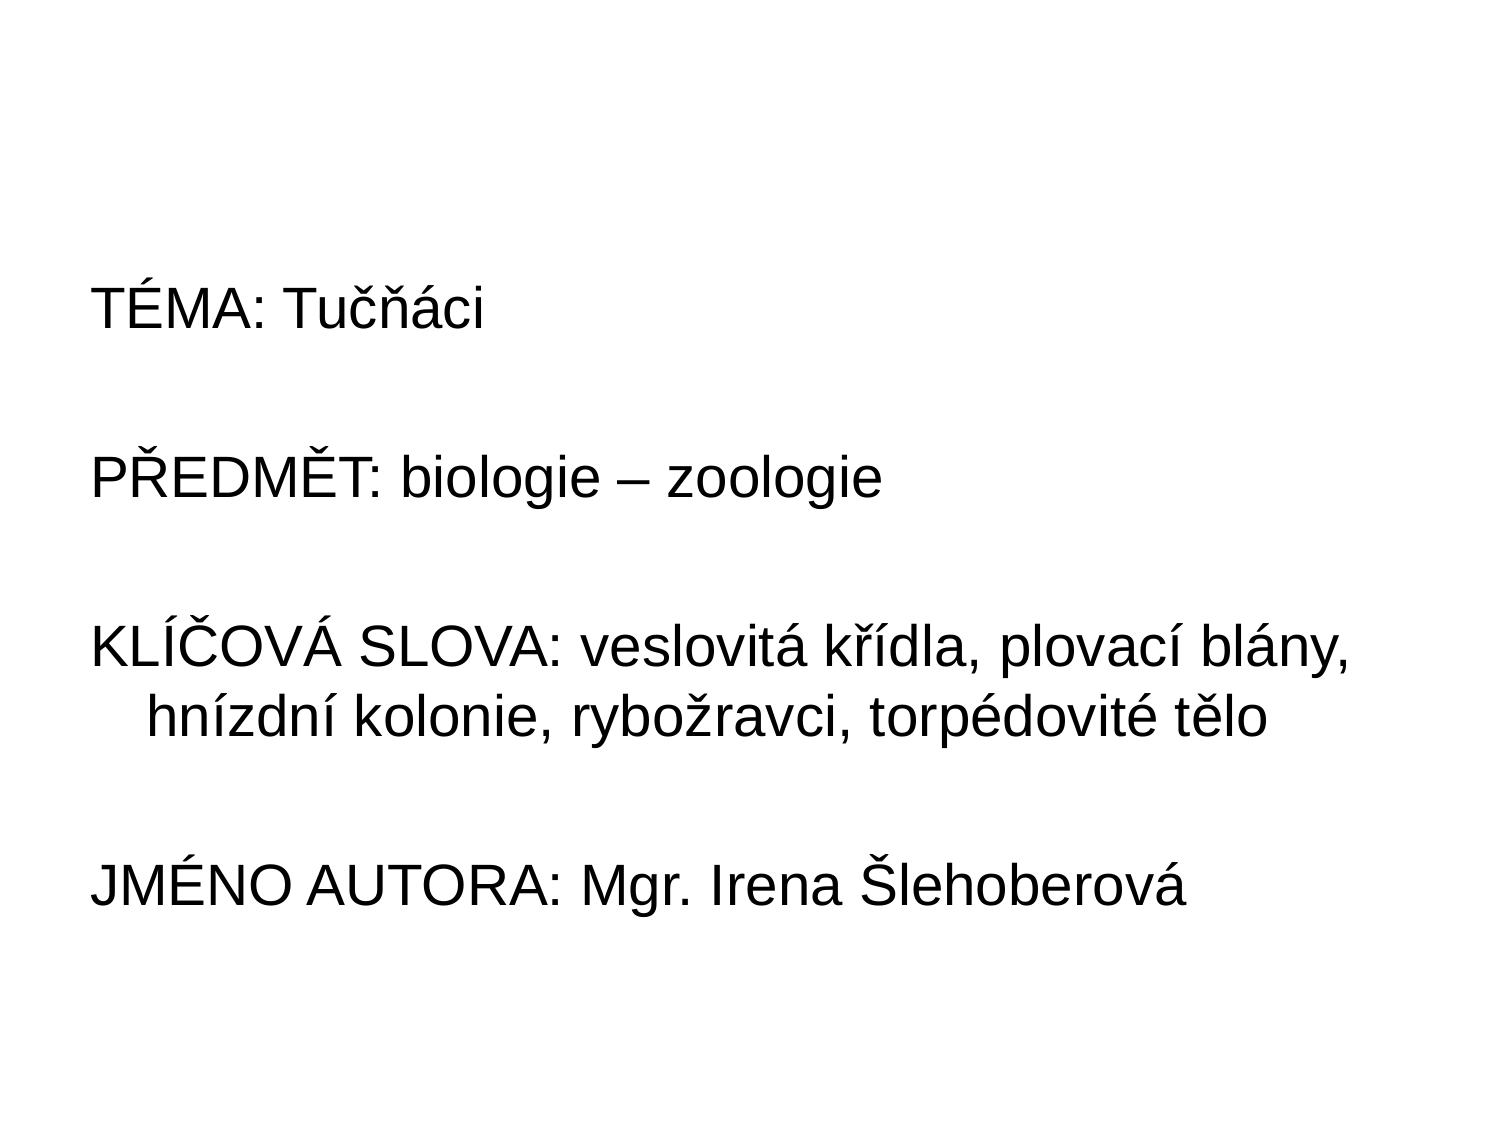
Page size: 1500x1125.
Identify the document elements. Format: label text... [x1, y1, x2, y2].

list TÉMA: Tučňáci PŘEDMĚT: biologie – zoologie KLÍČOVÁ SLOVA: veslovitá křídla, plovací blány, hnízdní kolonie, rybožravci, torpédovité tělo JMÉNO AUTORA: Mgr. Irena Šlehoberová [75, 262, 1426, 1010]
